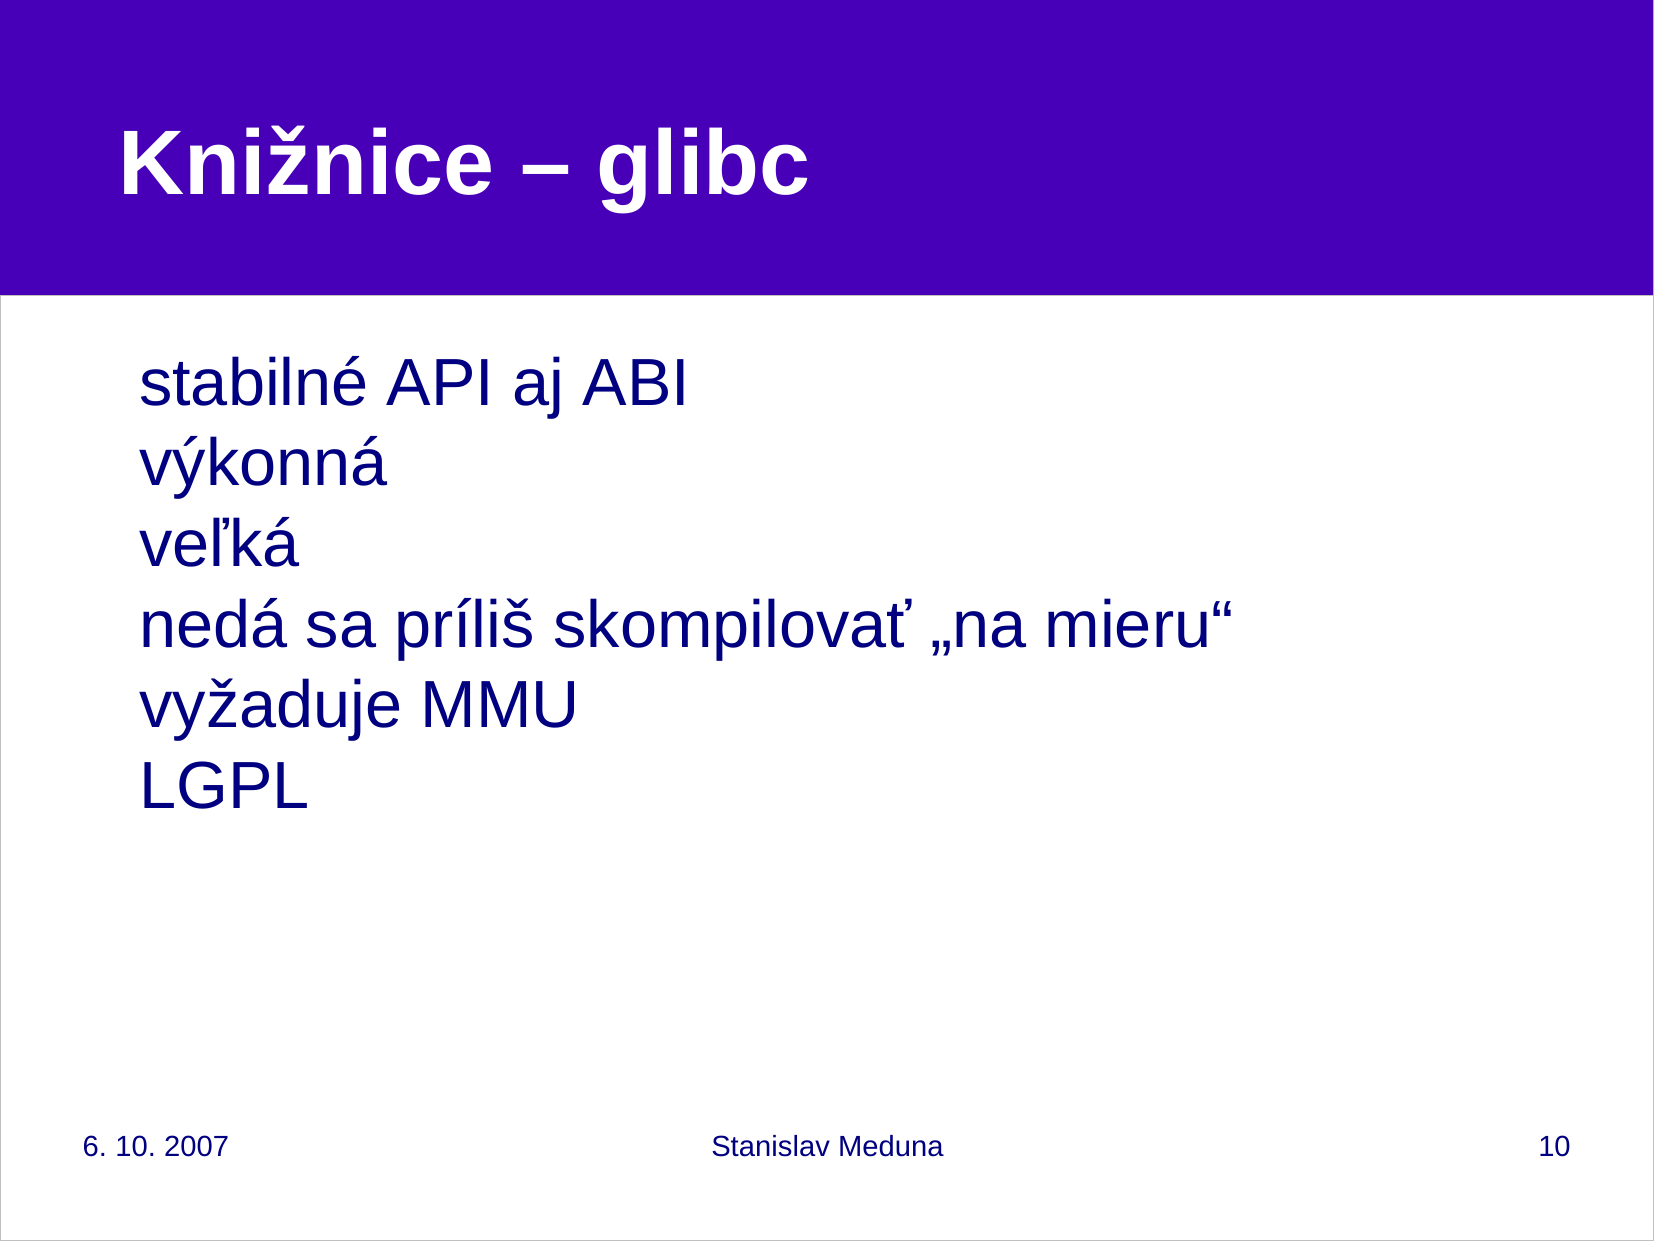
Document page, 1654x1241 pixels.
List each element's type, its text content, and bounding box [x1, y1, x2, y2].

list stabilné API aj ABI výkonná veľká nedá sa príliš skompilovať „na mieru“ vyžaduje MMU LGPL [121, 344, 1534, 1112]
title Knižnice – glibc [118, 66, 1595, 259]
